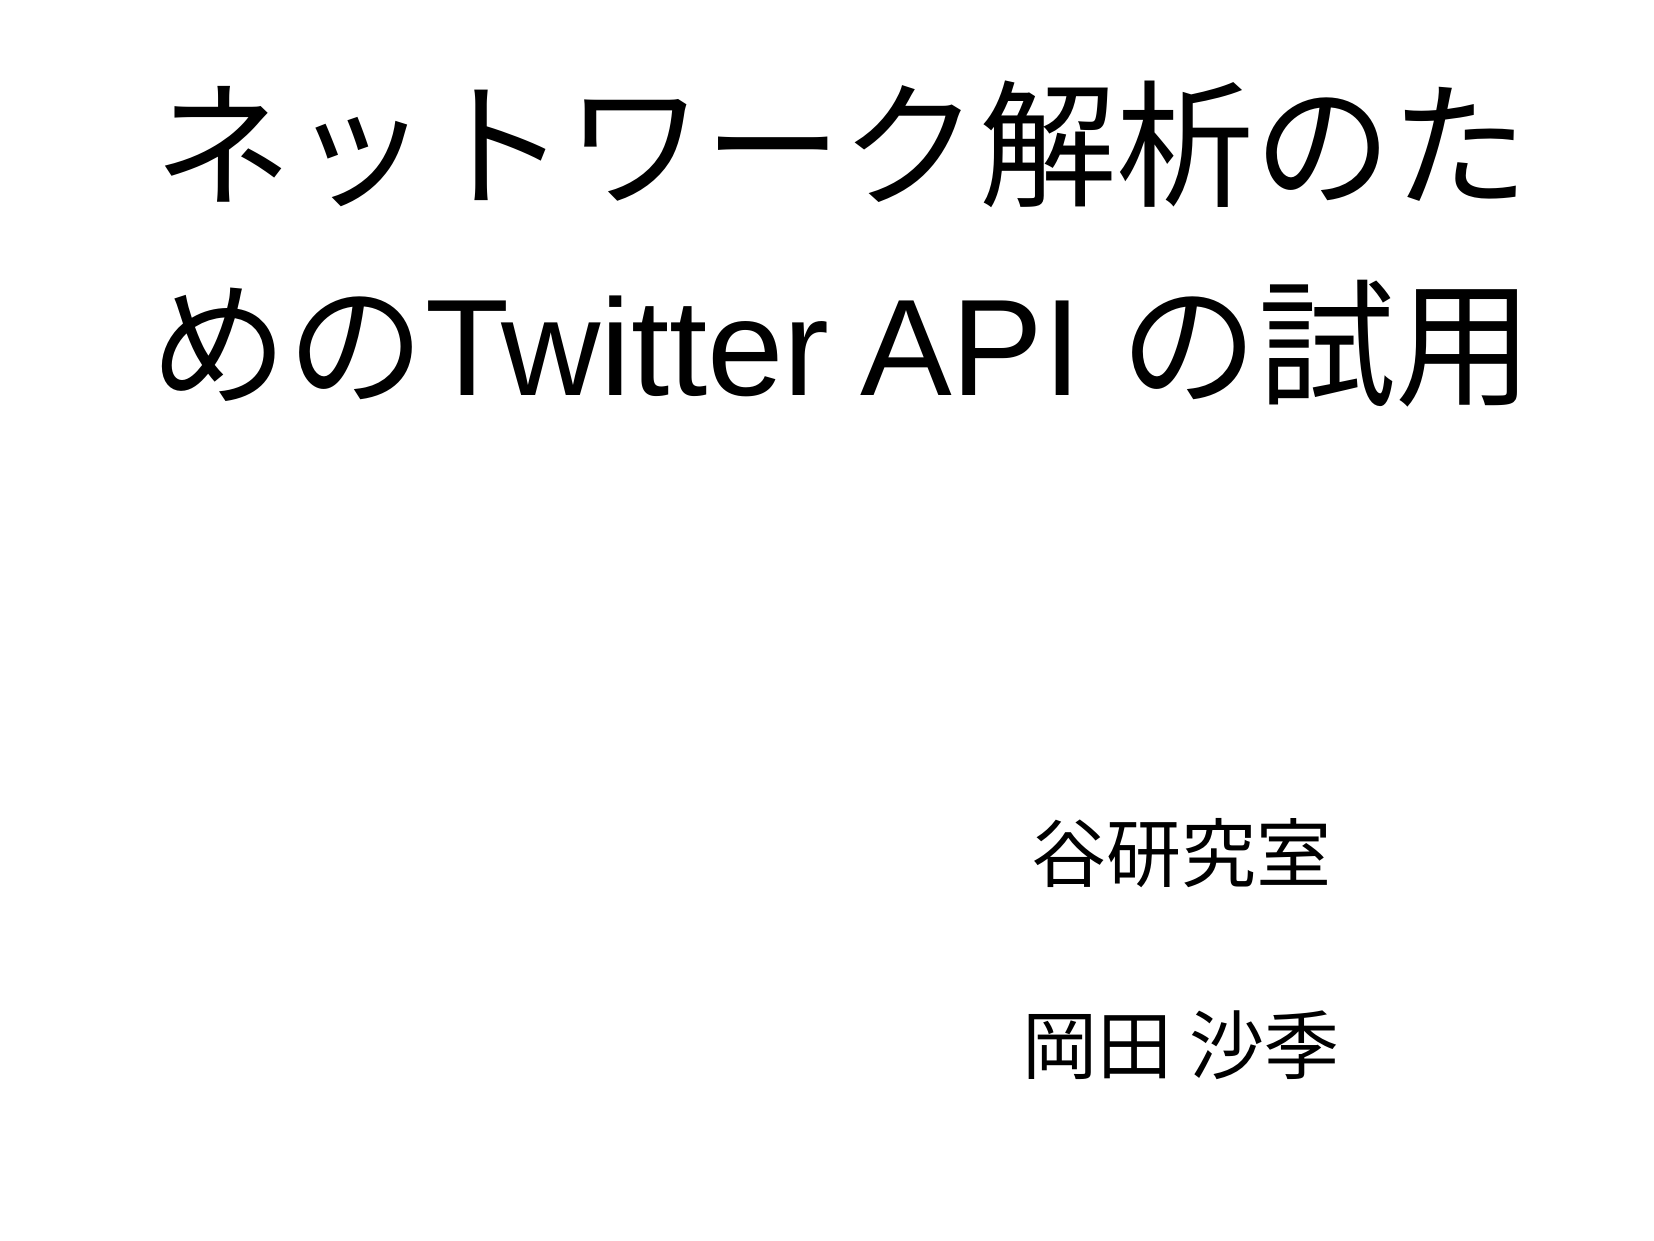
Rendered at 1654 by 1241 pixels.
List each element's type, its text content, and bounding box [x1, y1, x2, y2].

title ネットワーク解析のためのTwitter API の試用 [88, 90, 1595, 382]
subtitle 谷研究室 岡田 沙季 [767, 738, 1595, 1152]
